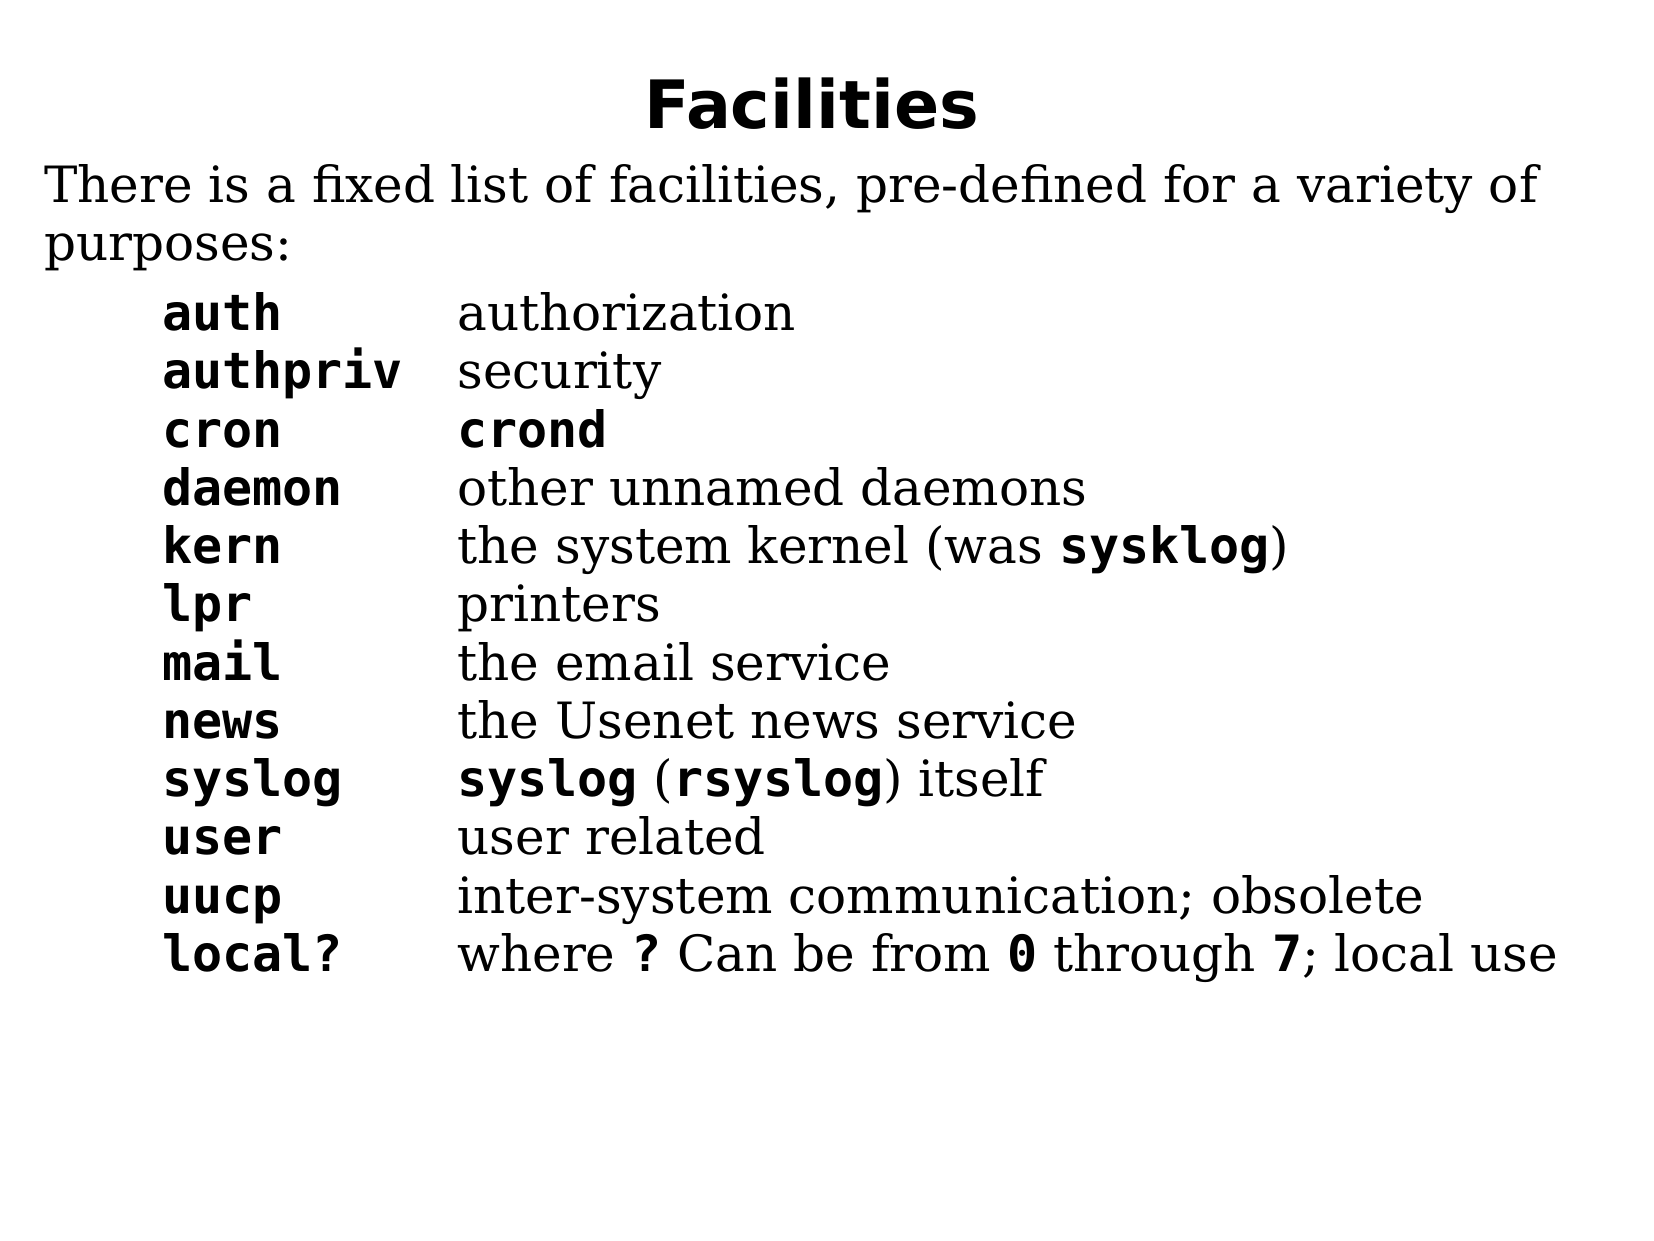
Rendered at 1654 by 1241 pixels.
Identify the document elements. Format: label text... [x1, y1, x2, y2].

text_box Facilities There is a fixed list of facilities, pre-defined for a variety of purposes: auth authorization authpriv security cron crond daemon other unnamed daemons kern the system kernel (was sysklog) lpr printers mail the email service news the Usenet news service syslog syslog (rsyslog) itself user user related uucp inter-system communication; obsolete local? where ? Can be from 0 through 7; local use [29, 59, 1595, 991]
